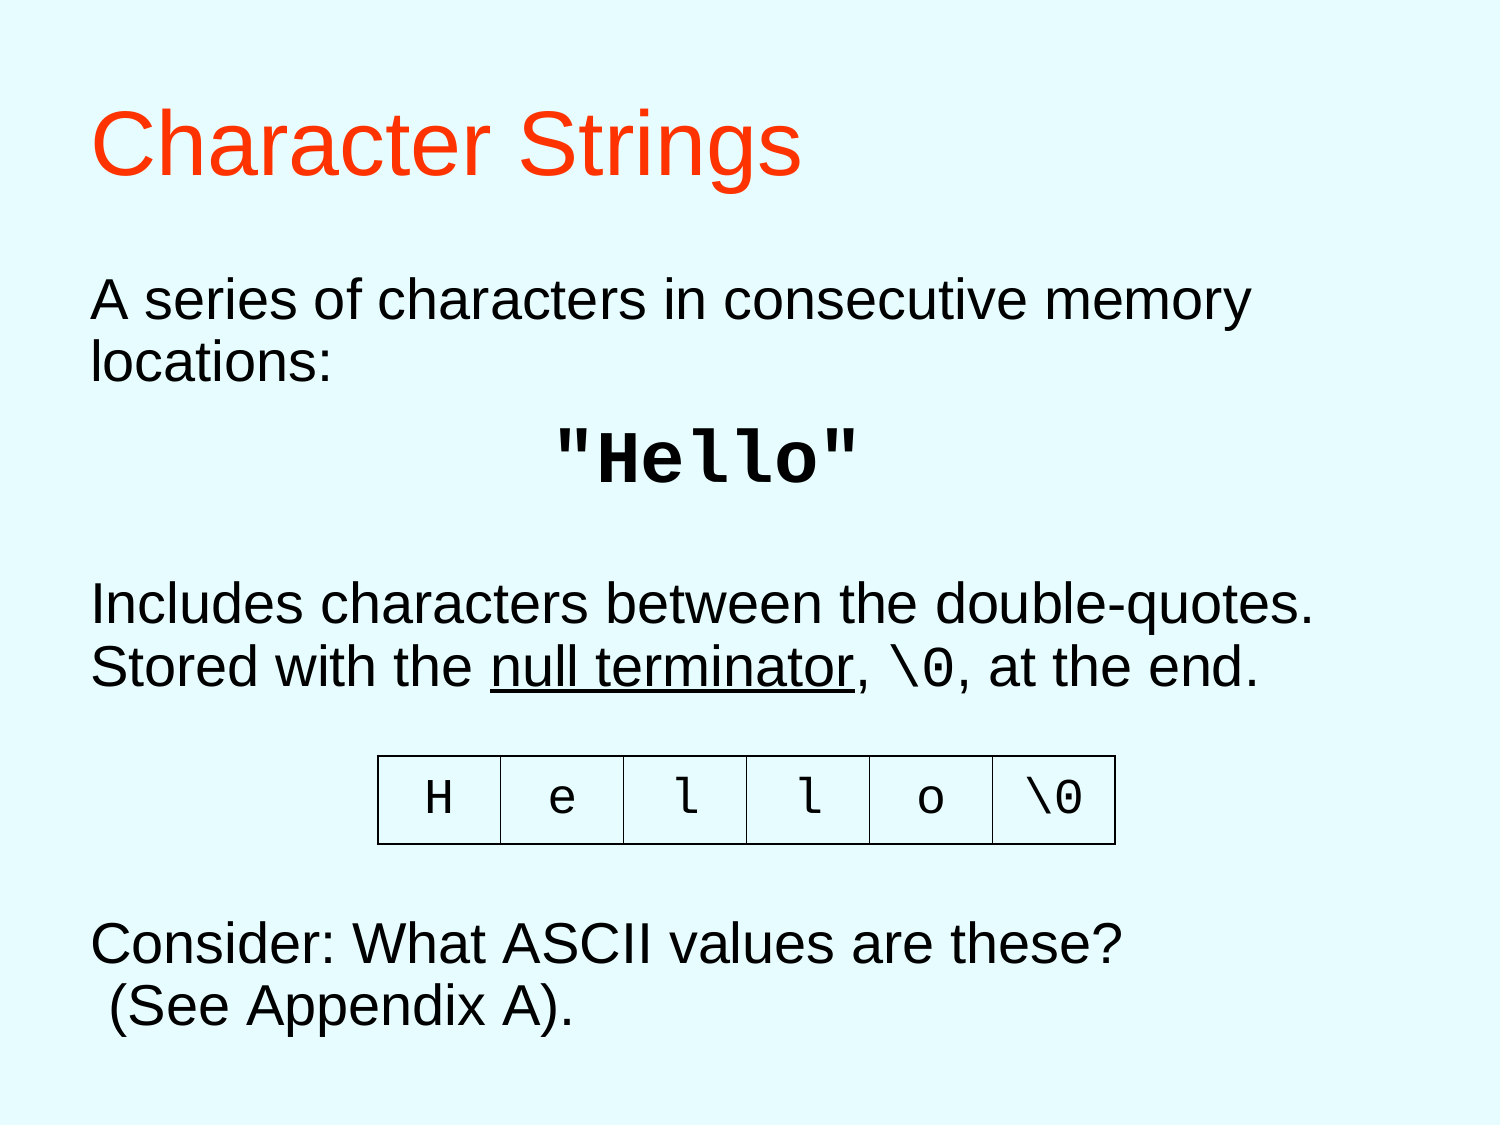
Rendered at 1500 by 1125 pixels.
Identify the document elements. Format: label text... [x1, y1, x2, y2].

table_header l [624, 757, 746, 843]
table_header \0 [993, 757, 1114, 843]
table_header l [747, 757, 869, 843]
table_header H [379, 757, 500, 843]
list A series of characters in consecutive memory locations: "Hello" Includes characters between the double-quotes. Stored with the null terminator, \0, at the end. Consider: What ASCII values are these? (See Appendix A). [75, 262, 1426, 1050]
table_header e [501, 757, 623, 843]
title Character Strings [75, 45, 1426, 233]
table_header o [870, 757, 992, 843]
